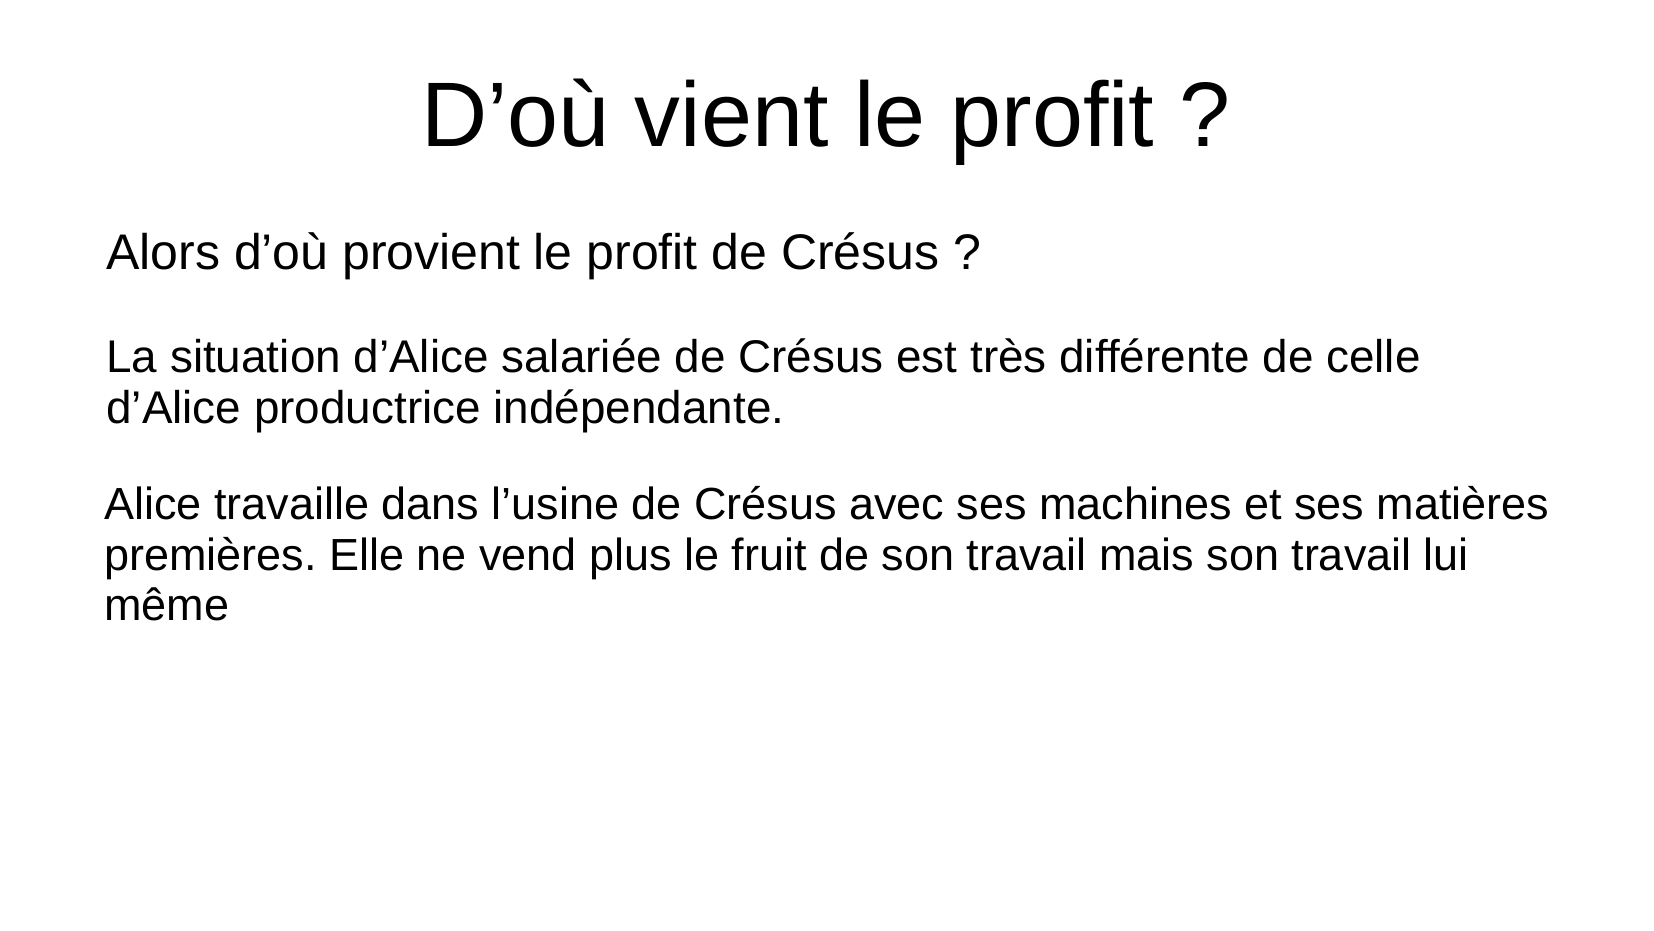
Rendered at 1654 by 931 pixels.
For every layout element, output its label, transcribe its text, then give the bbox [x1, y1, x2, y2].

list Alors d’où provient le profit de Crésus ? [35, 224, 1524, 331]
list Alice travaille dans l’usine de Crésus avec ses machines et ses matières premières. Elle ne vend plus le fruit de son travail mais son travail lui même [94, 479, 1583, 638]
title D’où vient le profit ? [82, 37, 1571, 193]
list La situation d’Alice salariée de Crésus est très différente de celle d’Alice productrice indépendante. [35, 331, 1524, 515]
